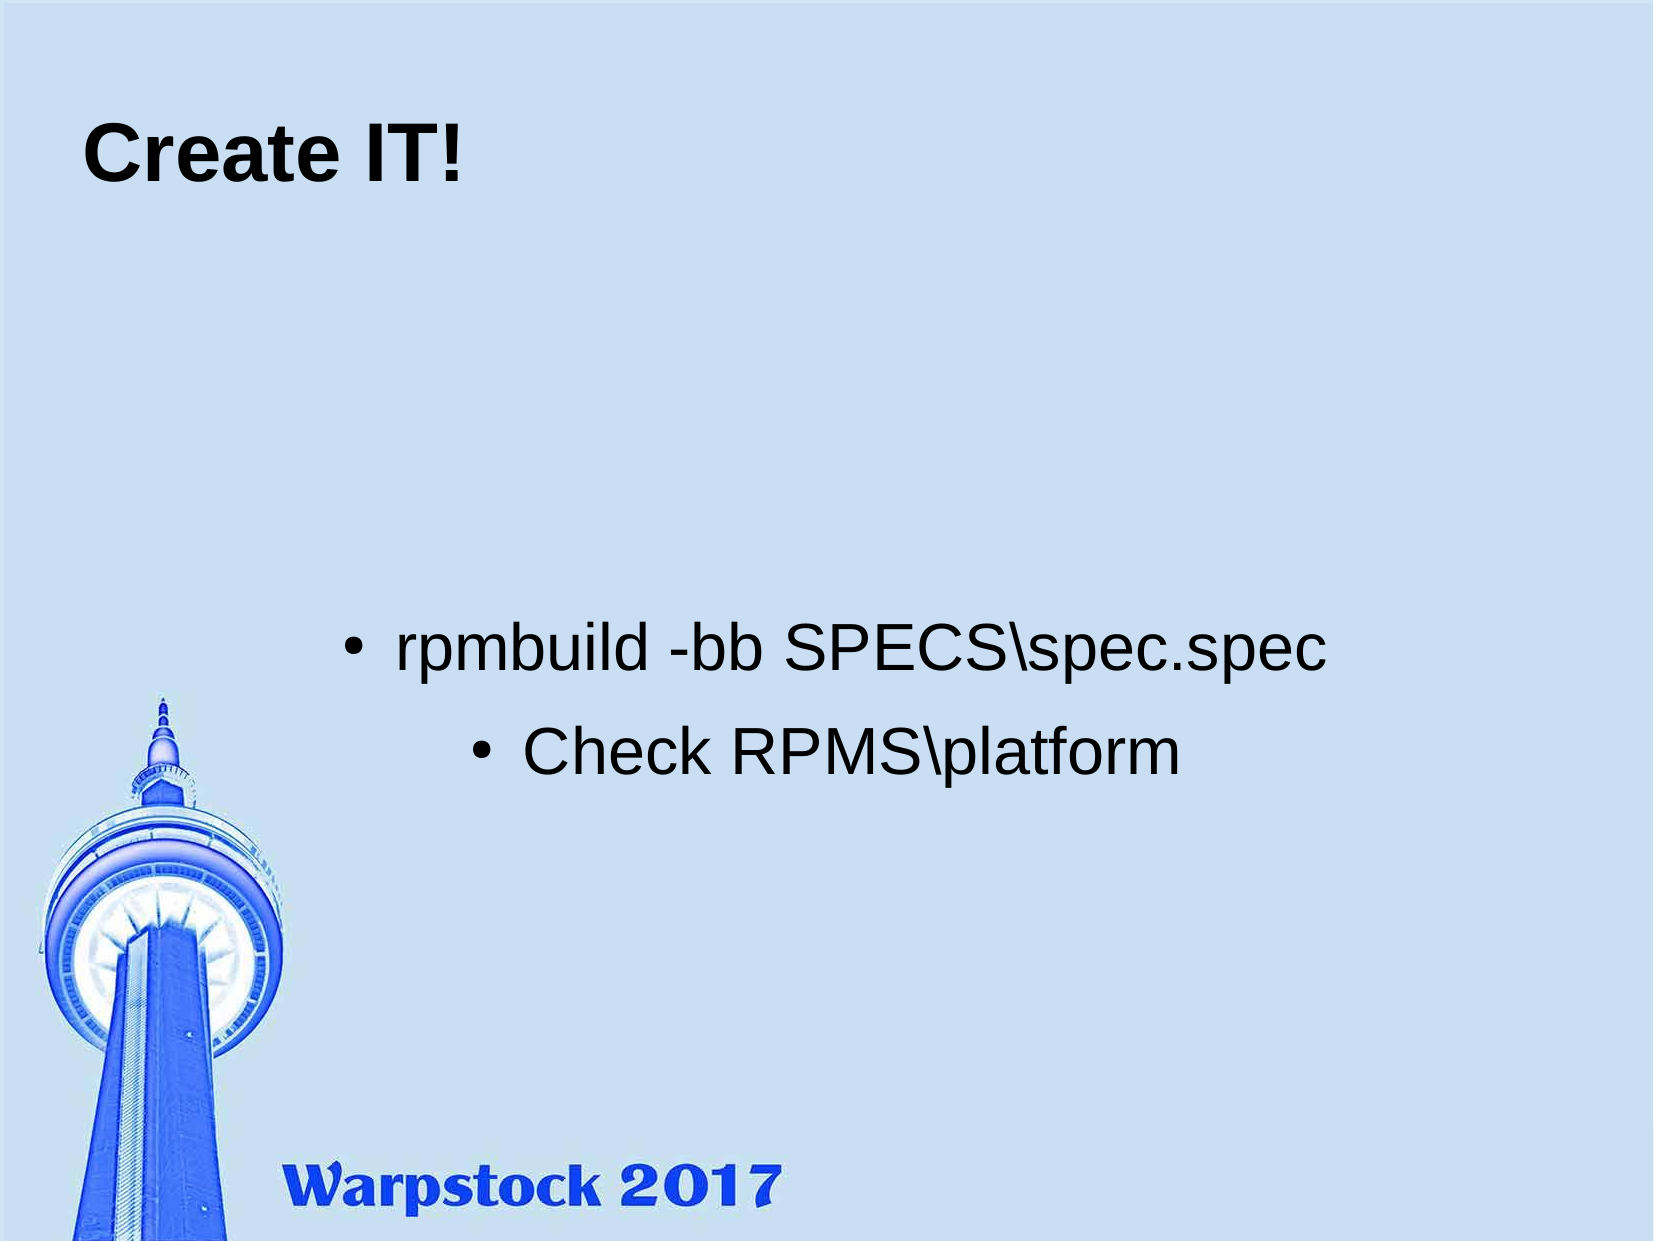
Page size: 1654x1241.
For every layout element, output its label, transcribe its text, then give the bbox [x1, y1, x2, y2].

title Create IT! [82, 49, 1571, 257]
picture [4, 3, 1654, 1241]
list rpmbuild -bb SPECS\spec.spec Check RPMS\platform [82, 290, 1571, 1109]
